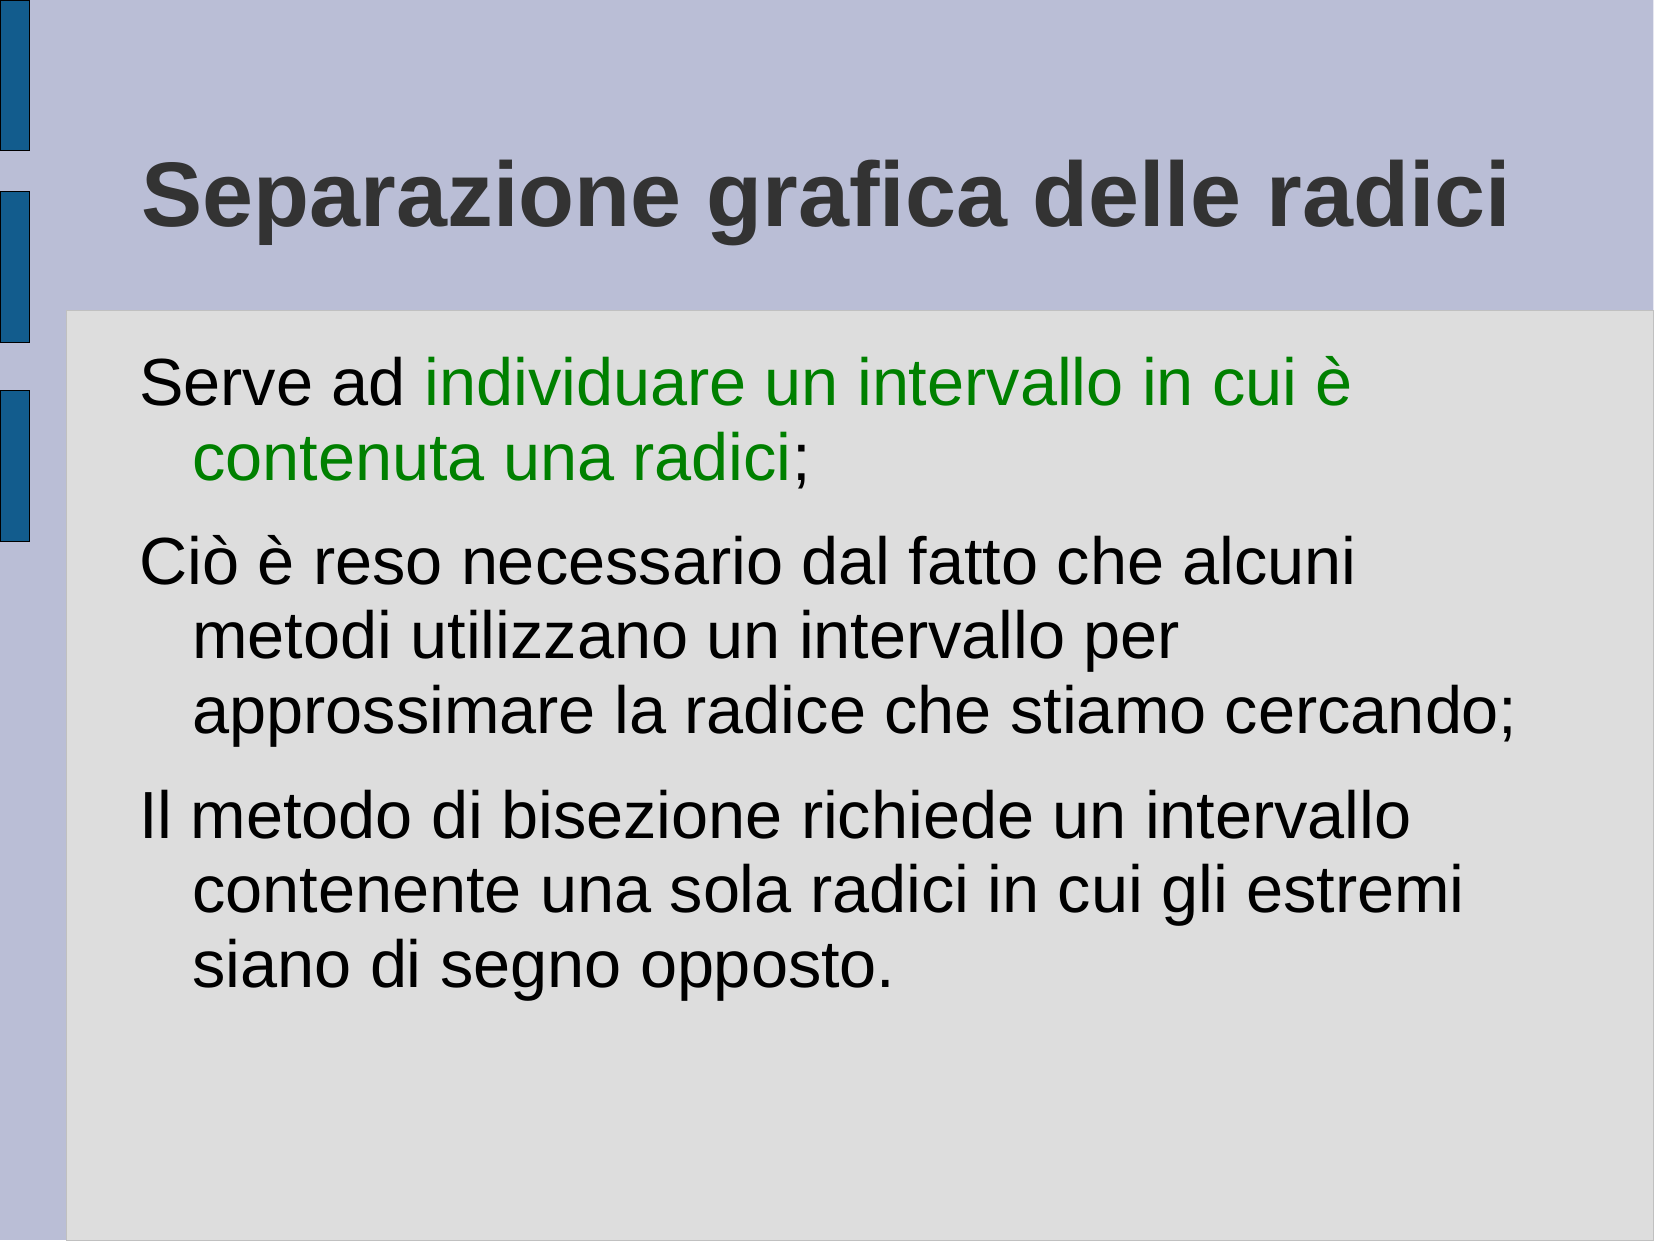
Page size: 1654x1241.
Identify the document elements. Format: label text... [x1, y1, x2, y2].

list Serve ad individuare un intervallo in cui è contenuta una radici; Ciò è reso necessario dal fatto che alcuni metodi utilizzano un intervallo per approssimare la radice che stiamo cercando; Il metodo di bisezione richiede un intervallo contenente una sola radici in cui gli estremi siano di segno opposto. [121, 344, 1534, 1112]
title Separazione grafica delle radici [121, 98, 1534, 291]
